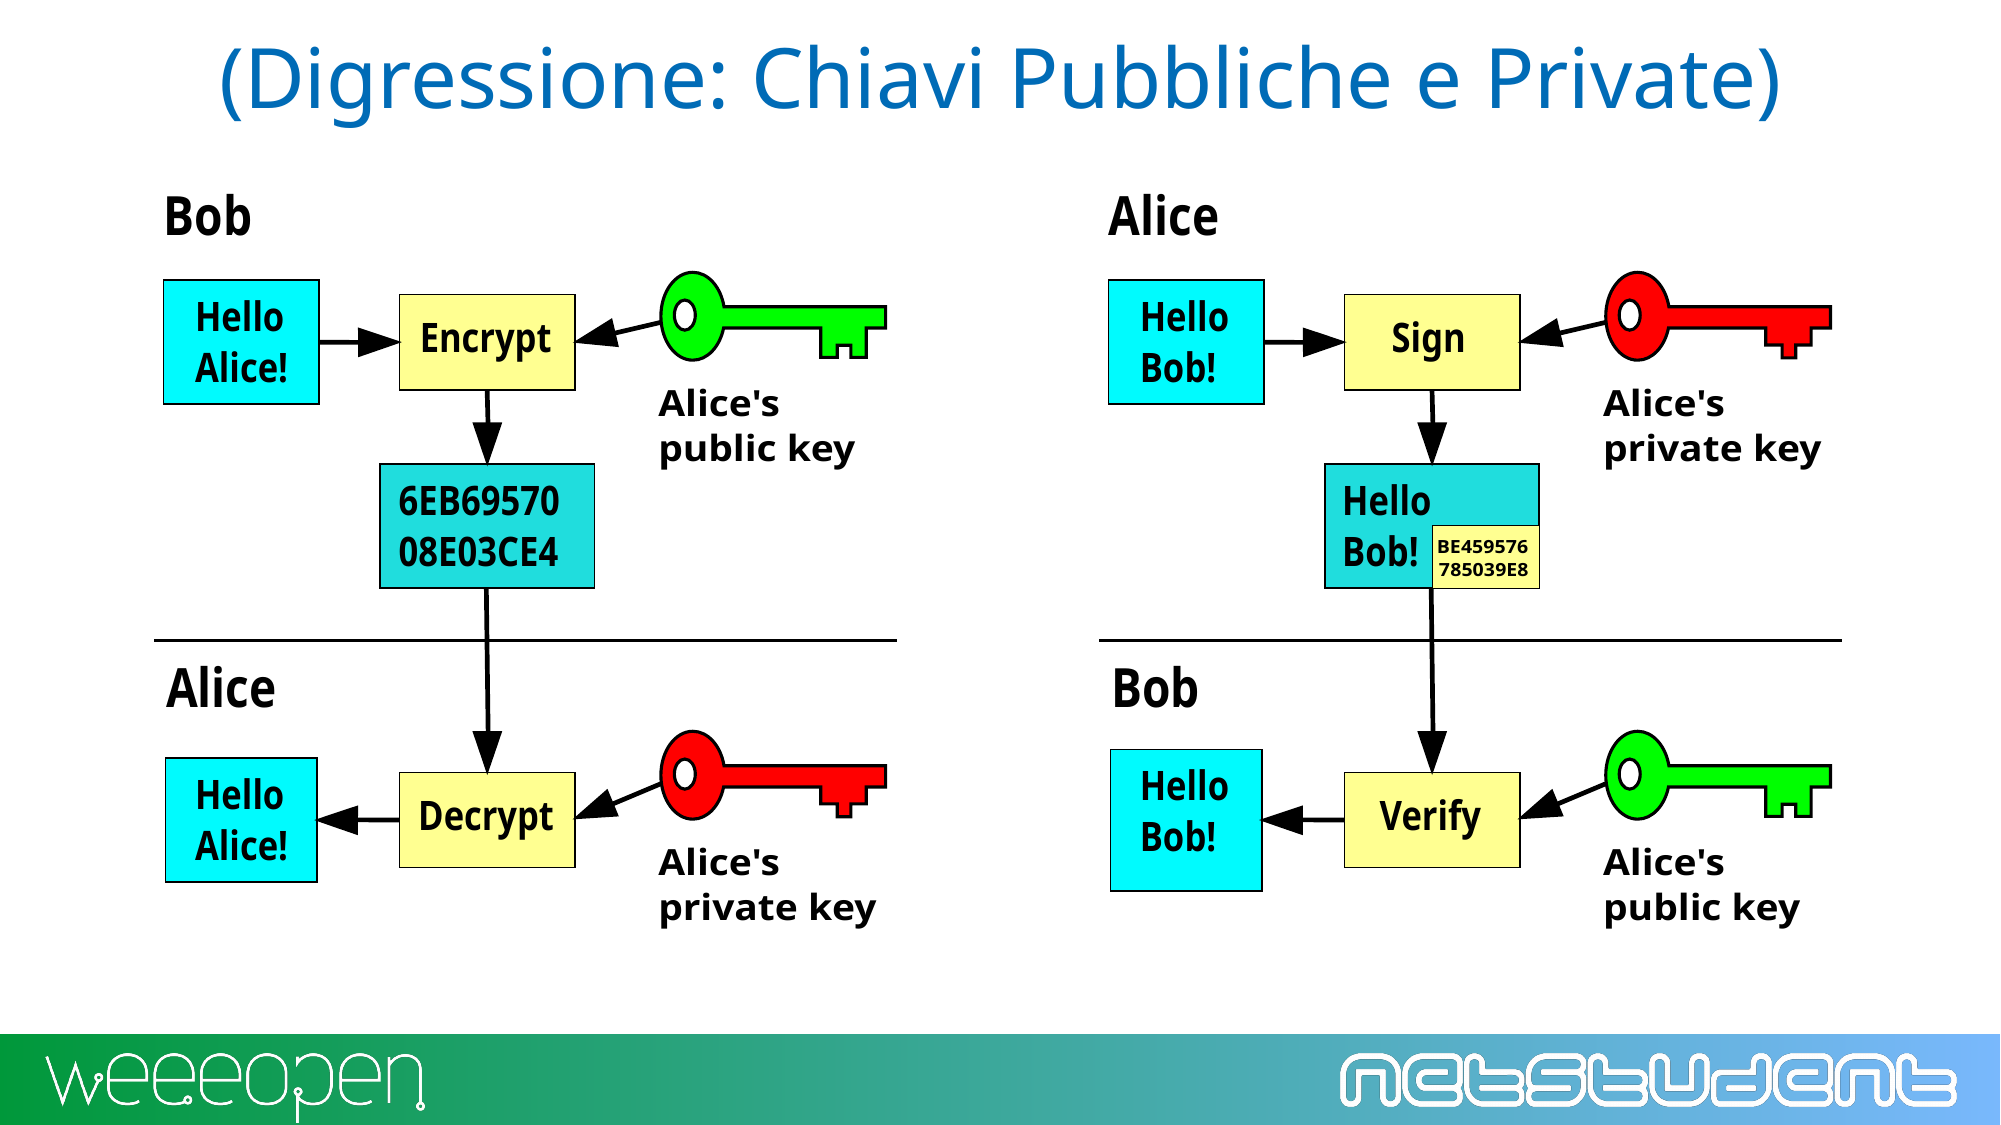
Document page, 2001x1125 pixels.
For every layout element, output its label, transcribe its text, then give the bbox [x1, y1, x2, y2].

picture [116, 161, 939, 964]
picture [1340, 1053, 1957, 1107]
picture [45, 1053, 425, 1123]
title (Digressione: Chiavi Pubbliche e Private) [43, 29, 1959, 136]
picture [1061, 161, 1884, 964]
